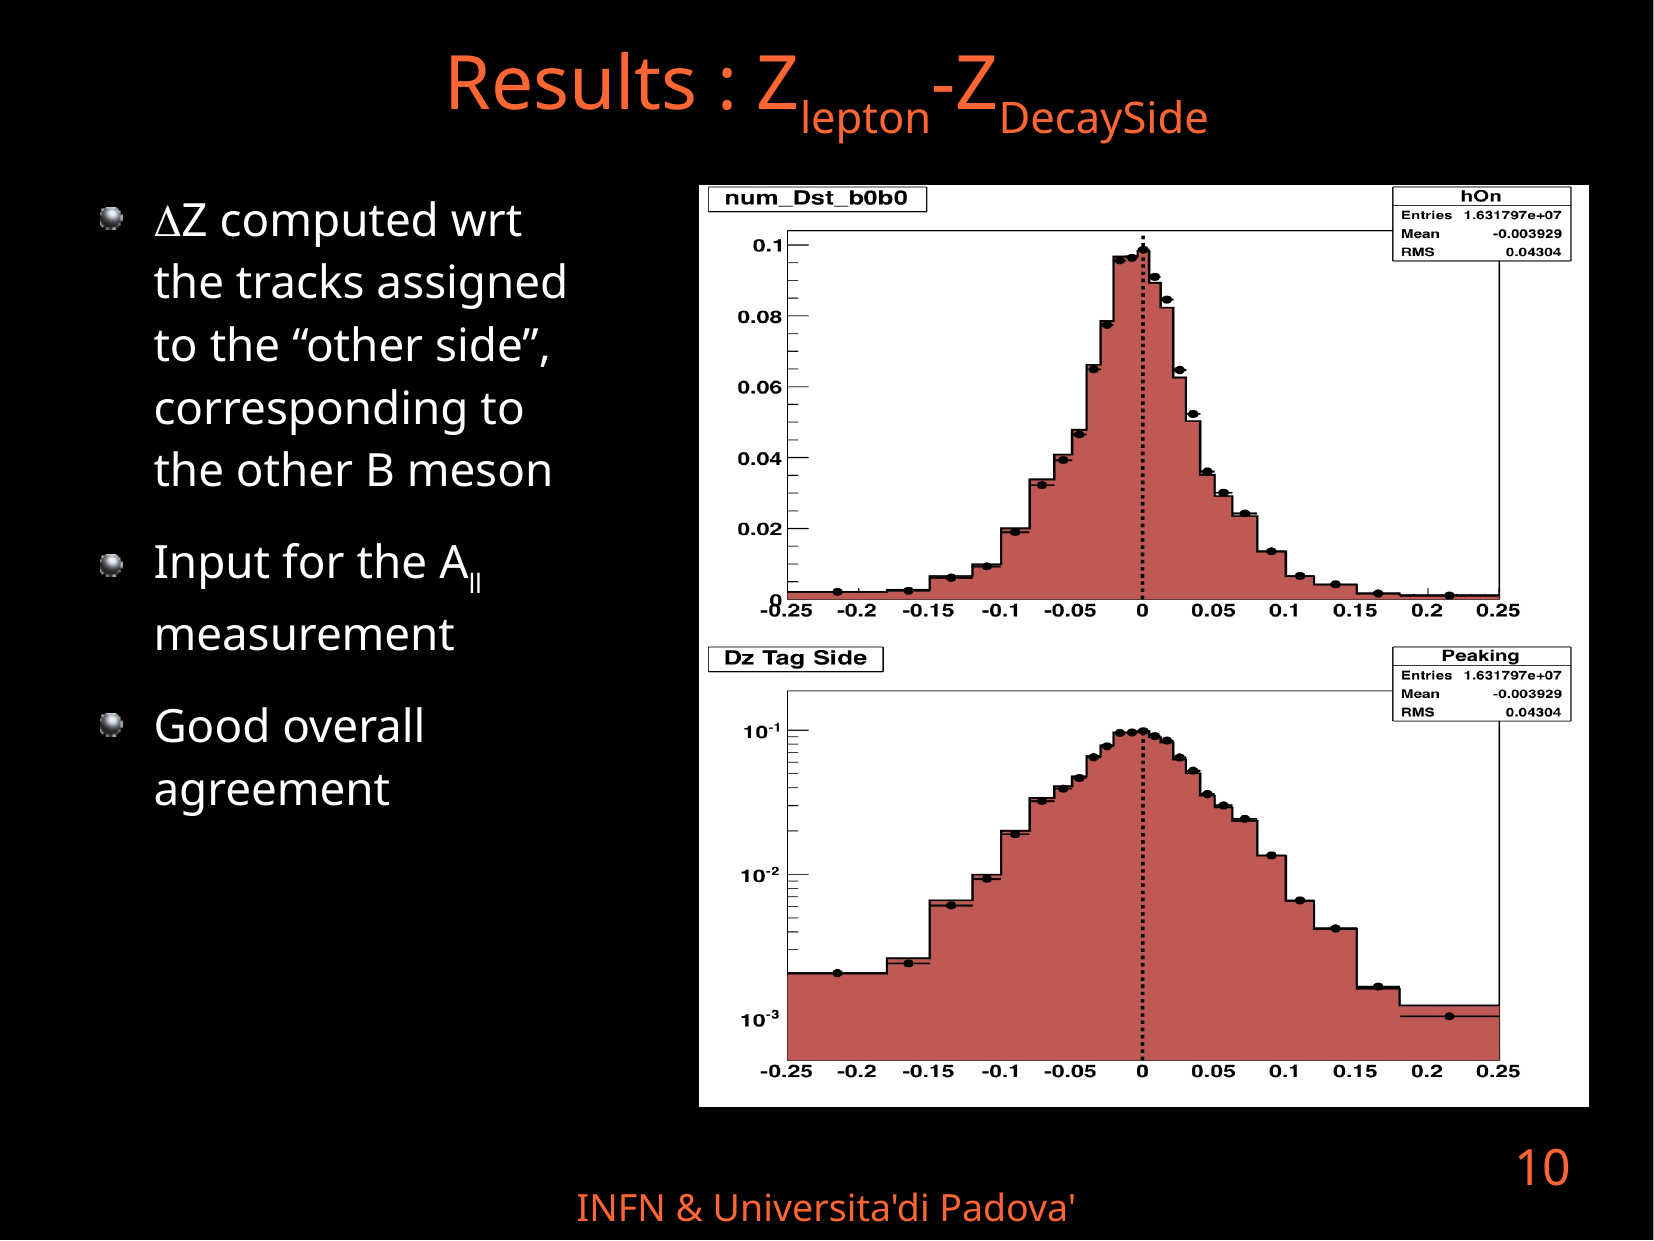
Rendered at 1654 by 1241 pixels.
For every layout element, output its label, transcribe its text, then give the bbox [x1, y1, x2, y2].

picture [699, 185, 1589, 1107]
title Results : Zlepton-ZDecaySide [82, 27, 1571, 149]
list DZ computed wrt the tracks assigned to the “other side”, corresponding to the other B meson Input for the All measurement Good overall agreement [82, 187, 601, 1094]
